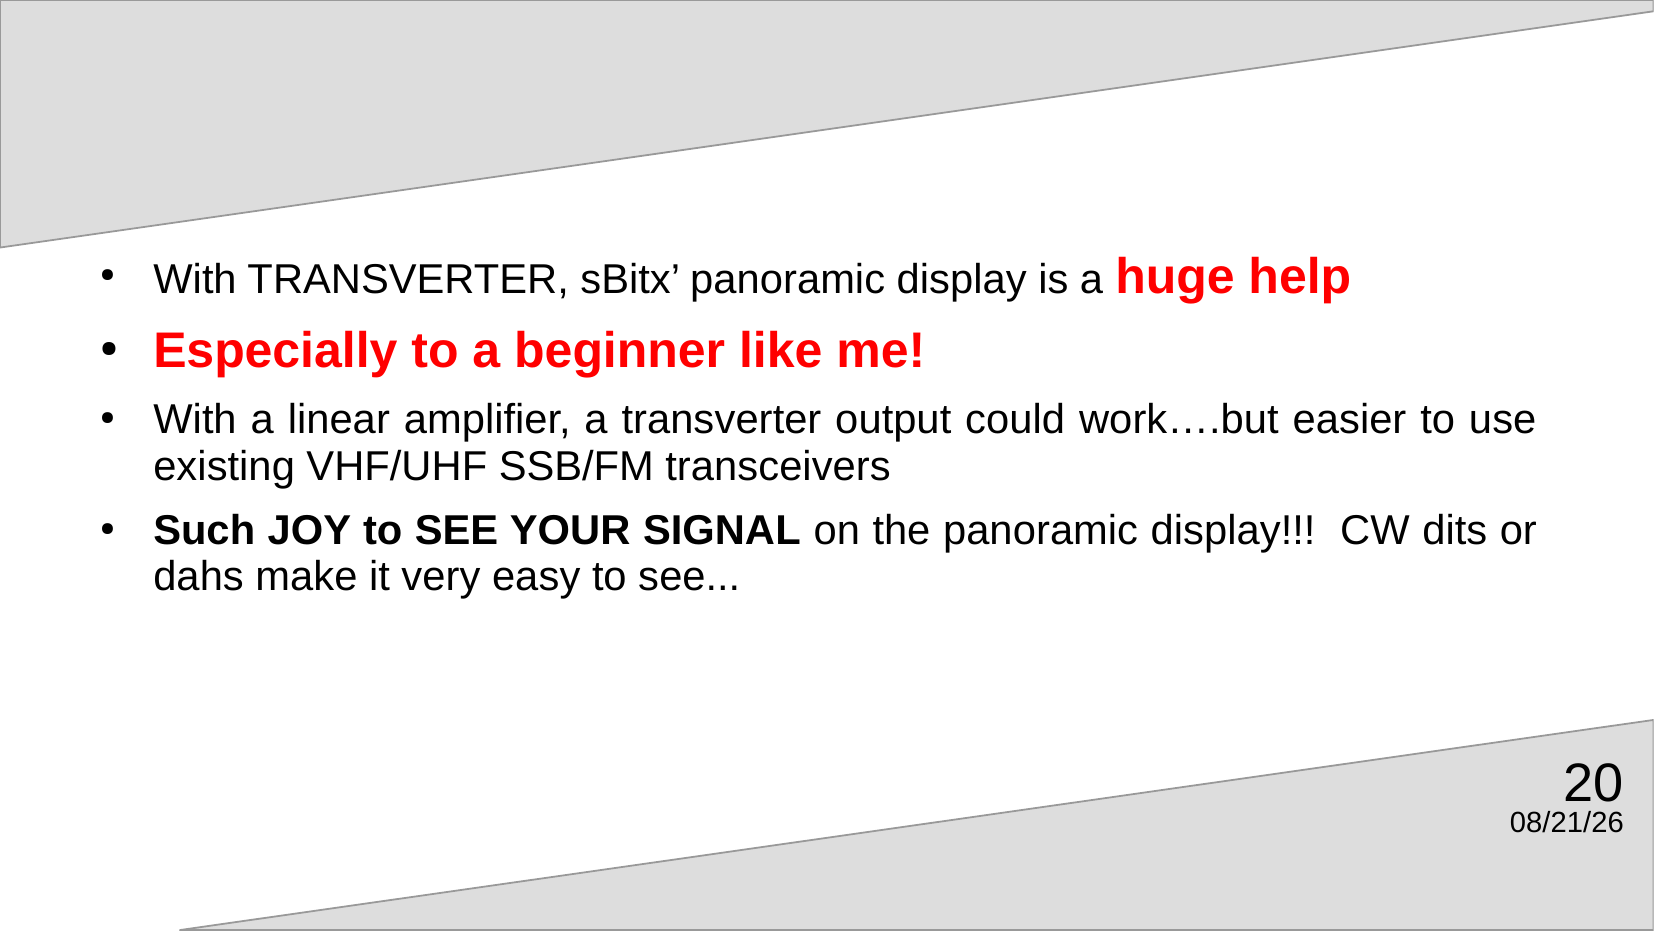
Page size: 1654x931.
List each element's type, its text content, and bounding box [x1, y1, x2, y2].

list With TRANSVERTER, sBitx’ panoramic display is a huge help Especially to a beginner like me! With a linear amplifier, a transverter output could work….but easier to use existing VHF/UHF SSB/FM transceivers Such JOY to SEE YOUR SIGNAL on the panoramic display!!! CW dits or dahs make it very easy to see... [82, 248, 1538, 789]
